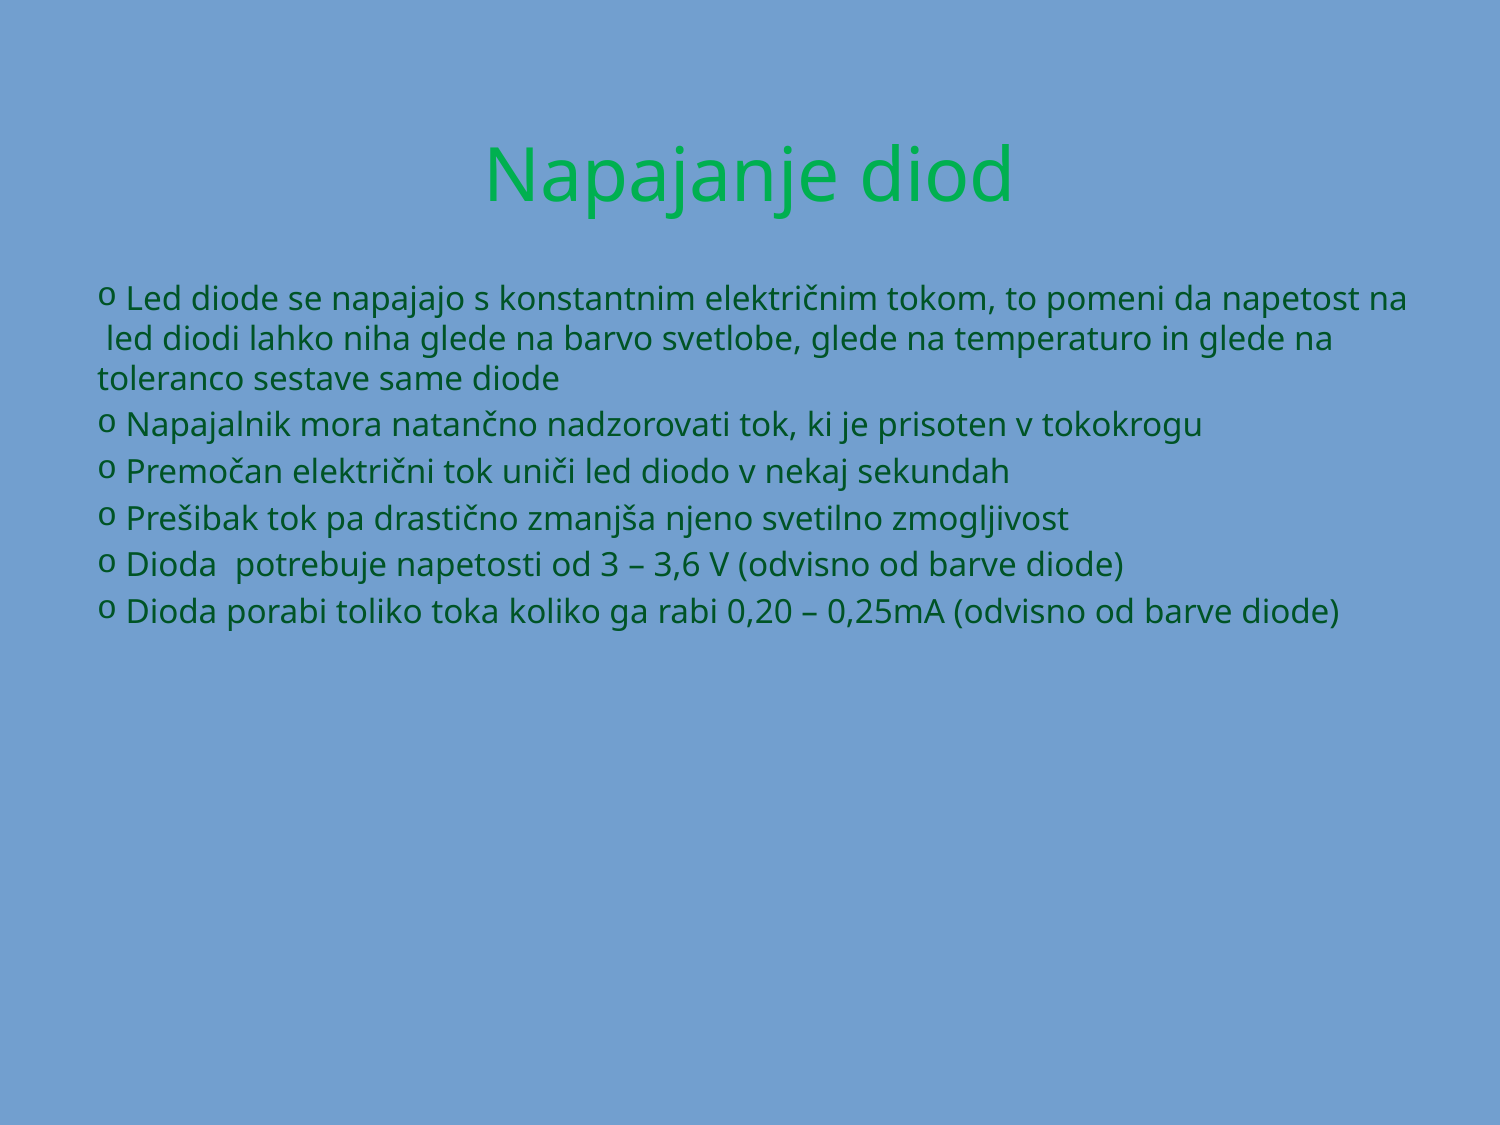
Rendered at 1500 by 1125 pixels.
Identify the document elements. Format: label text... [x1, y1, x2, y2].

subtitle Led diode se napajajo s konstantnim električnim tokom, to pomeni da napetost na led diodi lahko niha glede na barvo svetlobe, glede na temperaturo in glede na toleranco sestave same diode Napajalnik mora natančno nadzorovati tok, ki je prisoten v tokokrogu Premočan električni tok uniči led diodo v nekaj sekundah Prešibak tok pa drastično zmanjša njeno svetilno zmogljivost Dioda potrebuje napetosti od 3 – 3,6 V (odvisno od barve diode) Dioda porabi toliko toka koliko ga rabi 0,20 – 0,25mA (odvisno od barve diode) [82, 269, 1430, 1020]
title Napajanje diod [210, 105, 1289, 237]
